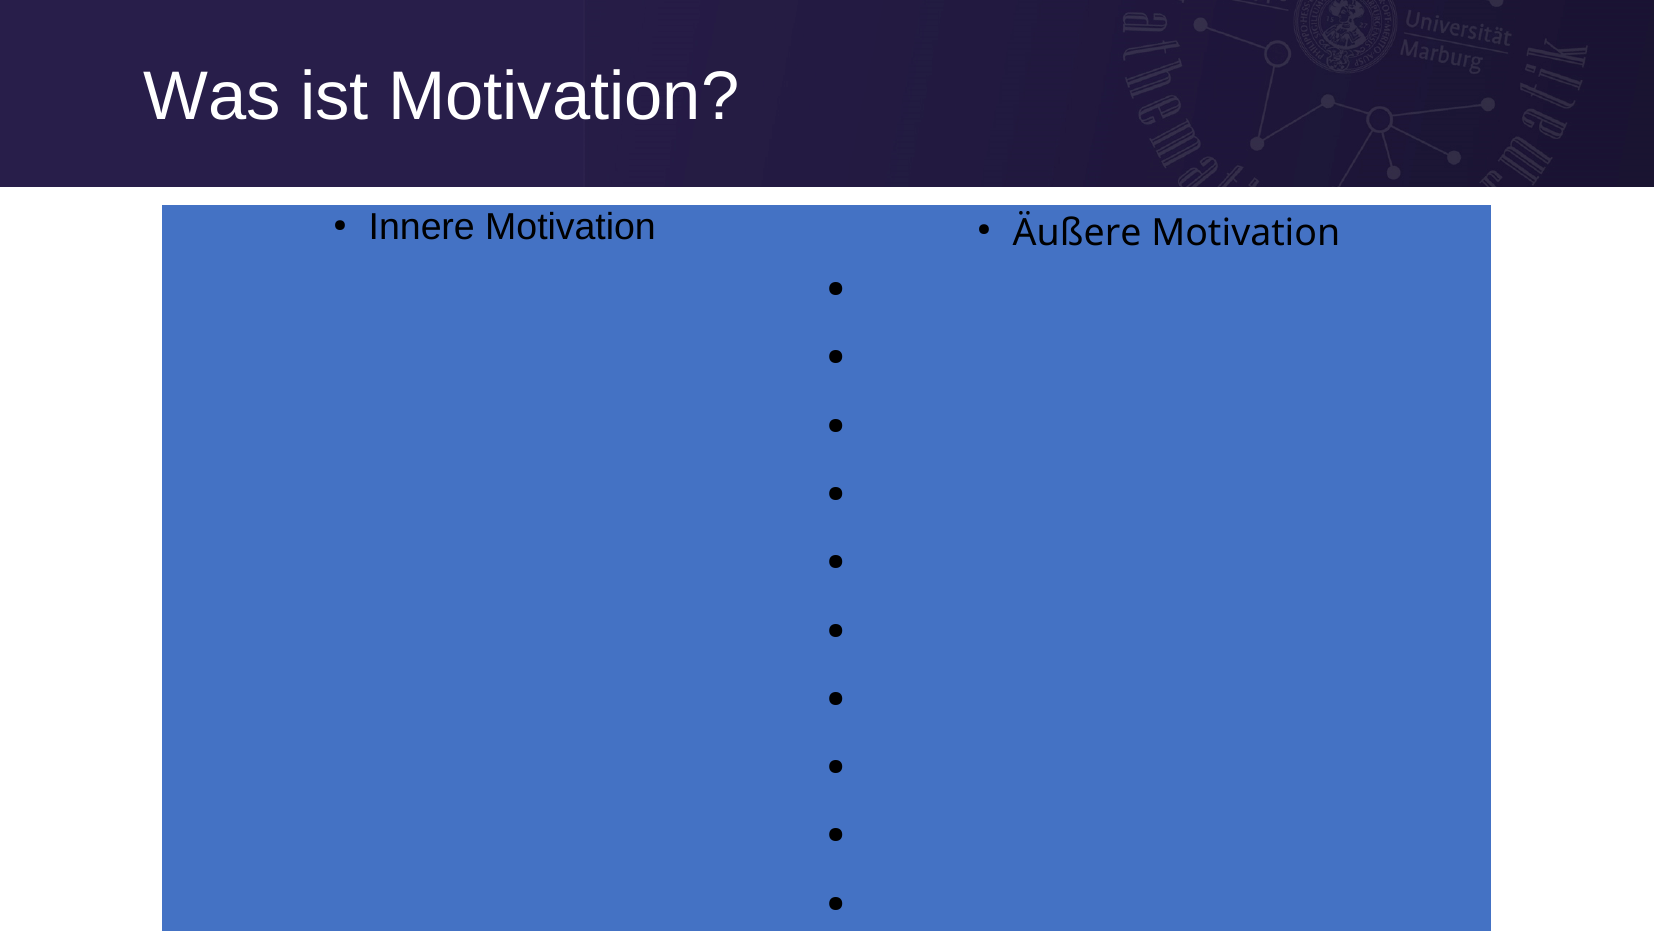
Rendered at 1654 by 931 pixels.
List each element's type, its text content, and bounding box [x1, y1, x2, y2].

text_box Was ist Motivation? [143, 14, 1260, 170]
table_header Innere Motivation [162, 205, 827, 256]
table_header Äußere Motivation [827, 205, 1491, 256]
picture [0, 0, 1654, 187]
table_cell [162, 256, 827, 931]
table_cell [827, 256, 1491, 931]
